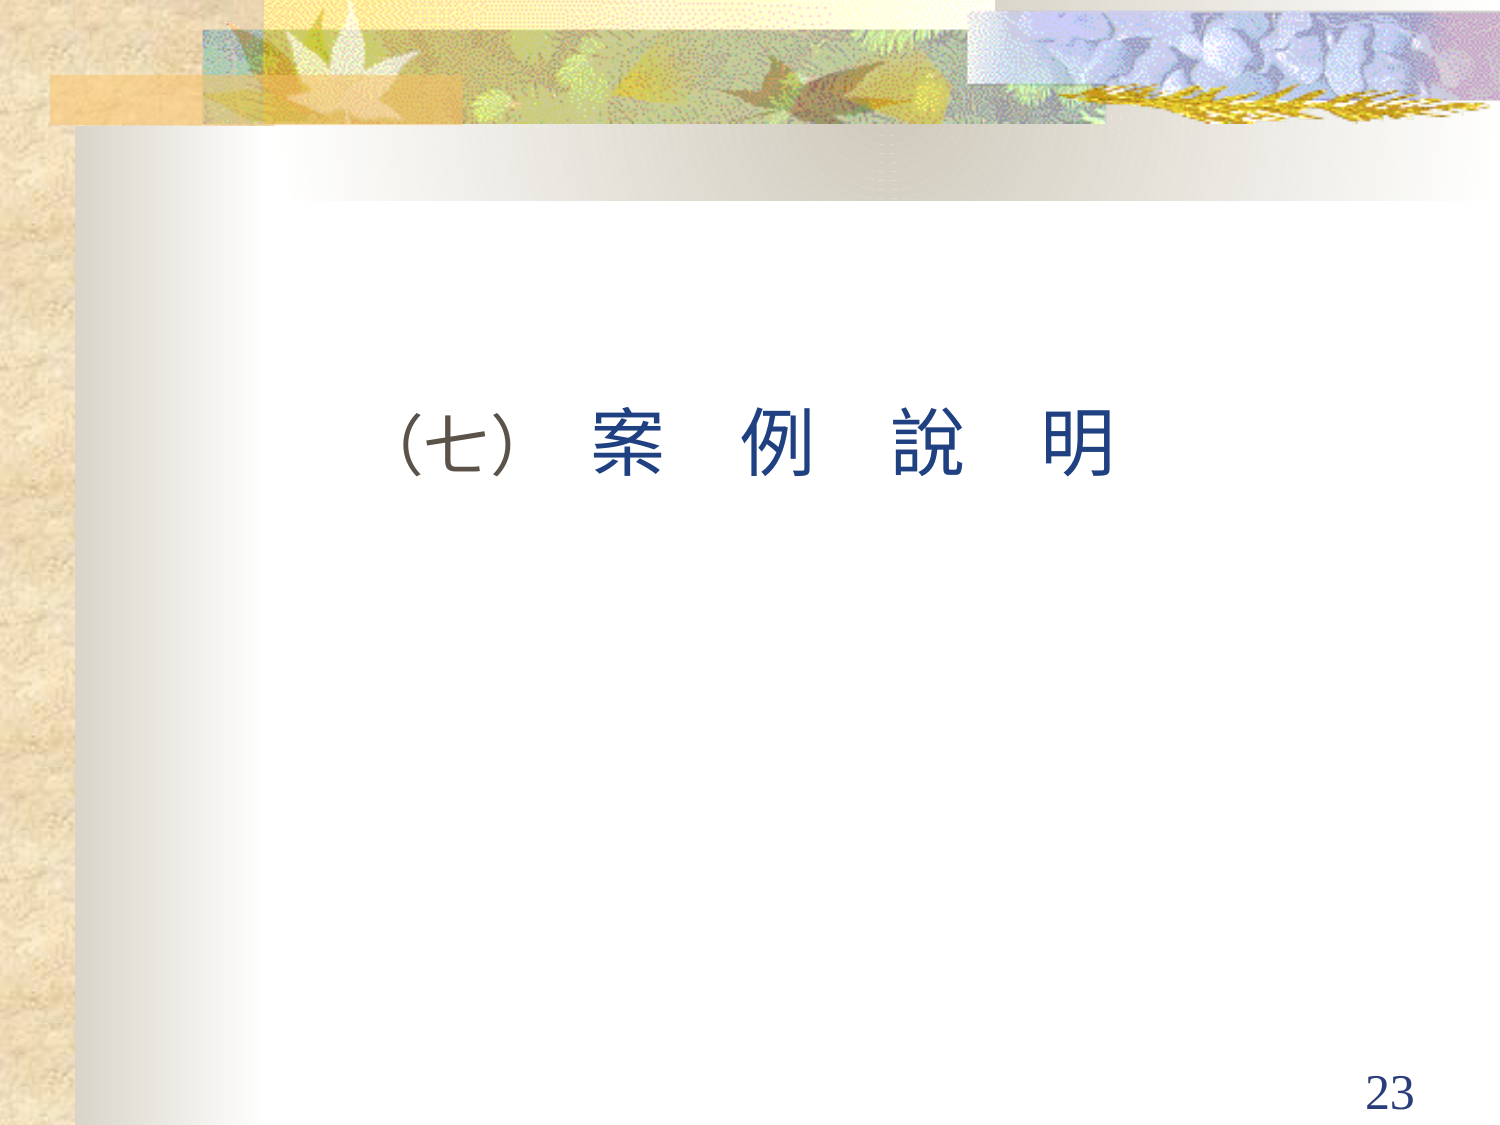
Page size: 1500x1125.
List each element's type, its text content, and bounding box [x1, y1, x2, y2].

list （七） 案 例 說 明 [50, 387, 1463, 951]
text_box [1350, 1052, 1500, 1125]
